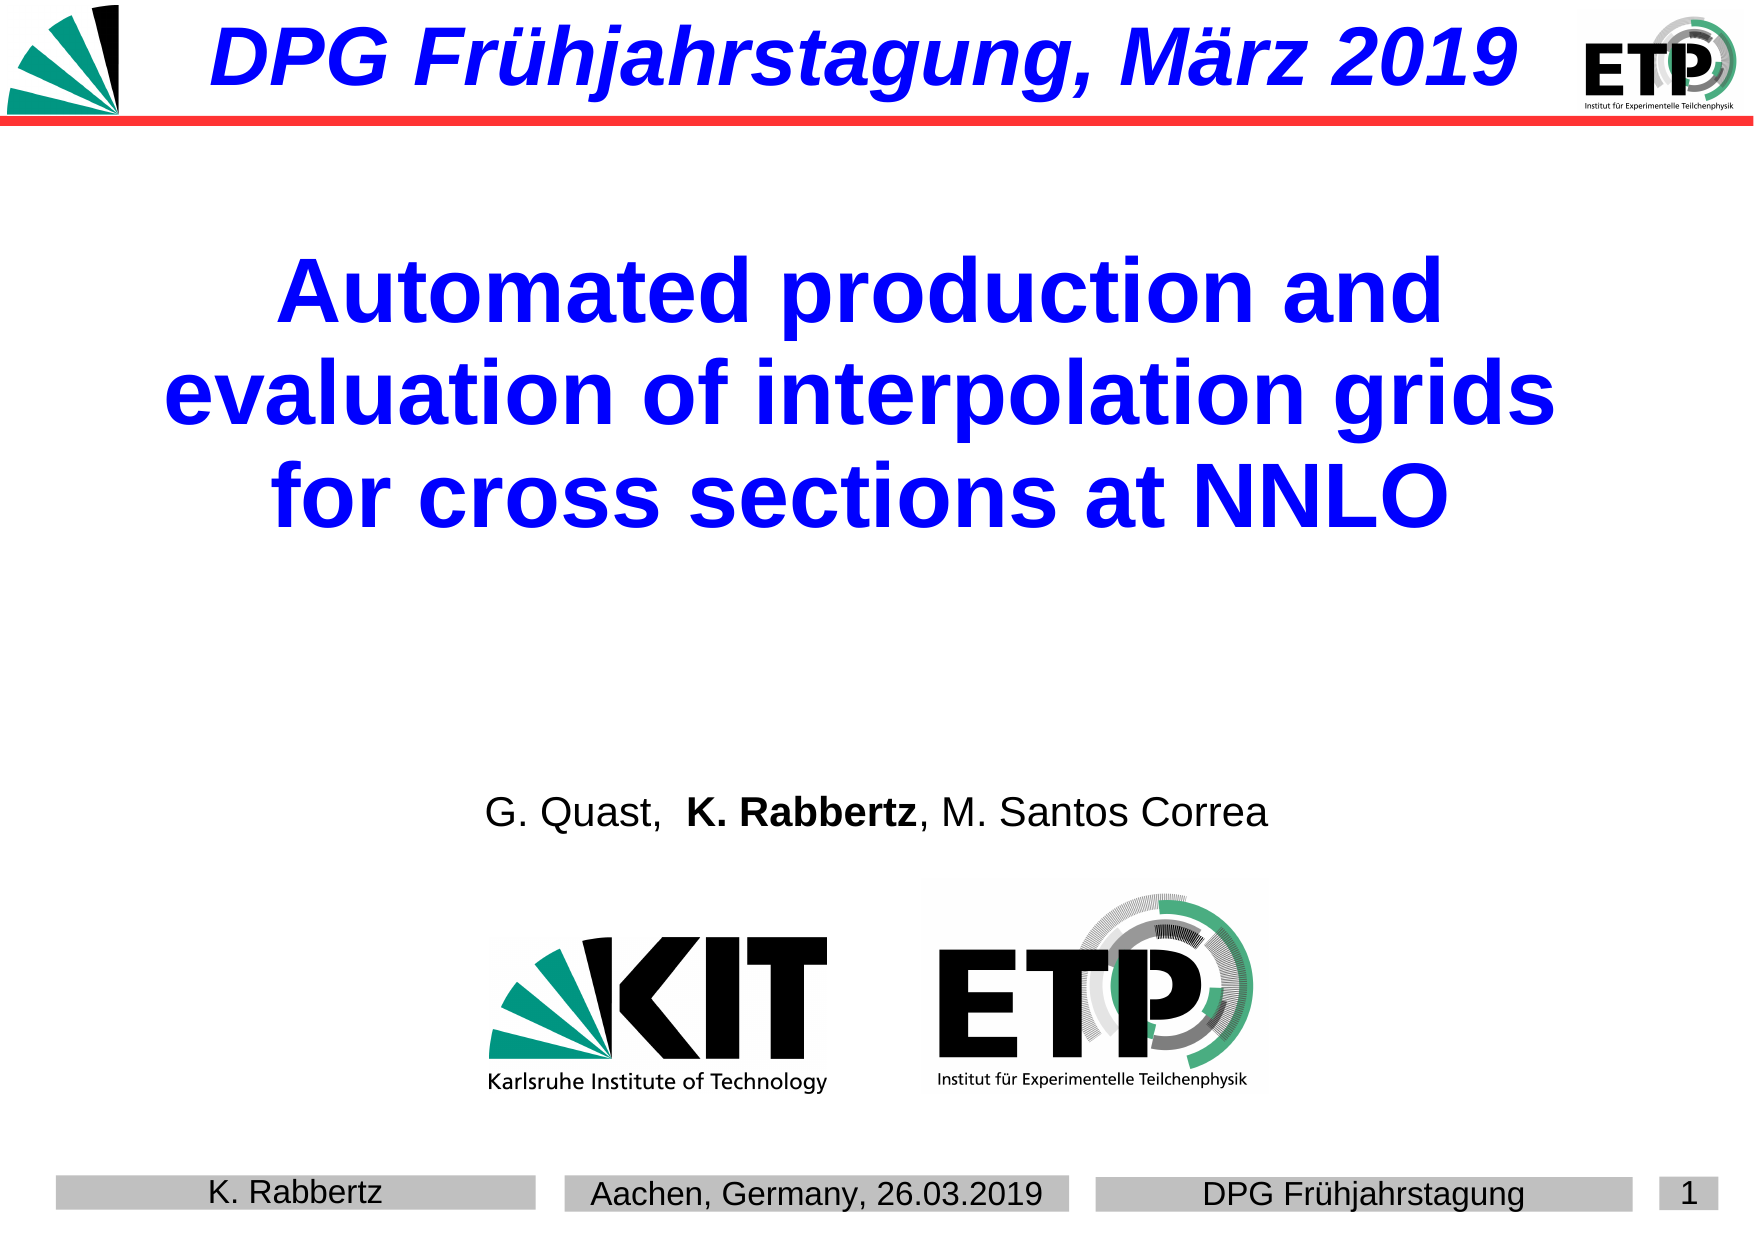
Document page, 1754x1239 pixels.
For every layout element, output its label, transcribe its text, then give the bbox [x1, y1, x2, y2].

picture [1606, 9, 1744, 113]
picture [489, 937, 827, 1094]
title DPG Frühjahrstagung, März 2019 [123, 0, 1606, 114]
text_box G. Quast, K. Rabbertz, M. Santos Correa [472, 783, 1281, 842]
text_box Automated production and evaluation of interpolation grids for cross sections at NNLO [151, 233, 1602, 553]
picture [921, 878, 1269, 1094]
picture [7, 5, 119, 116]
